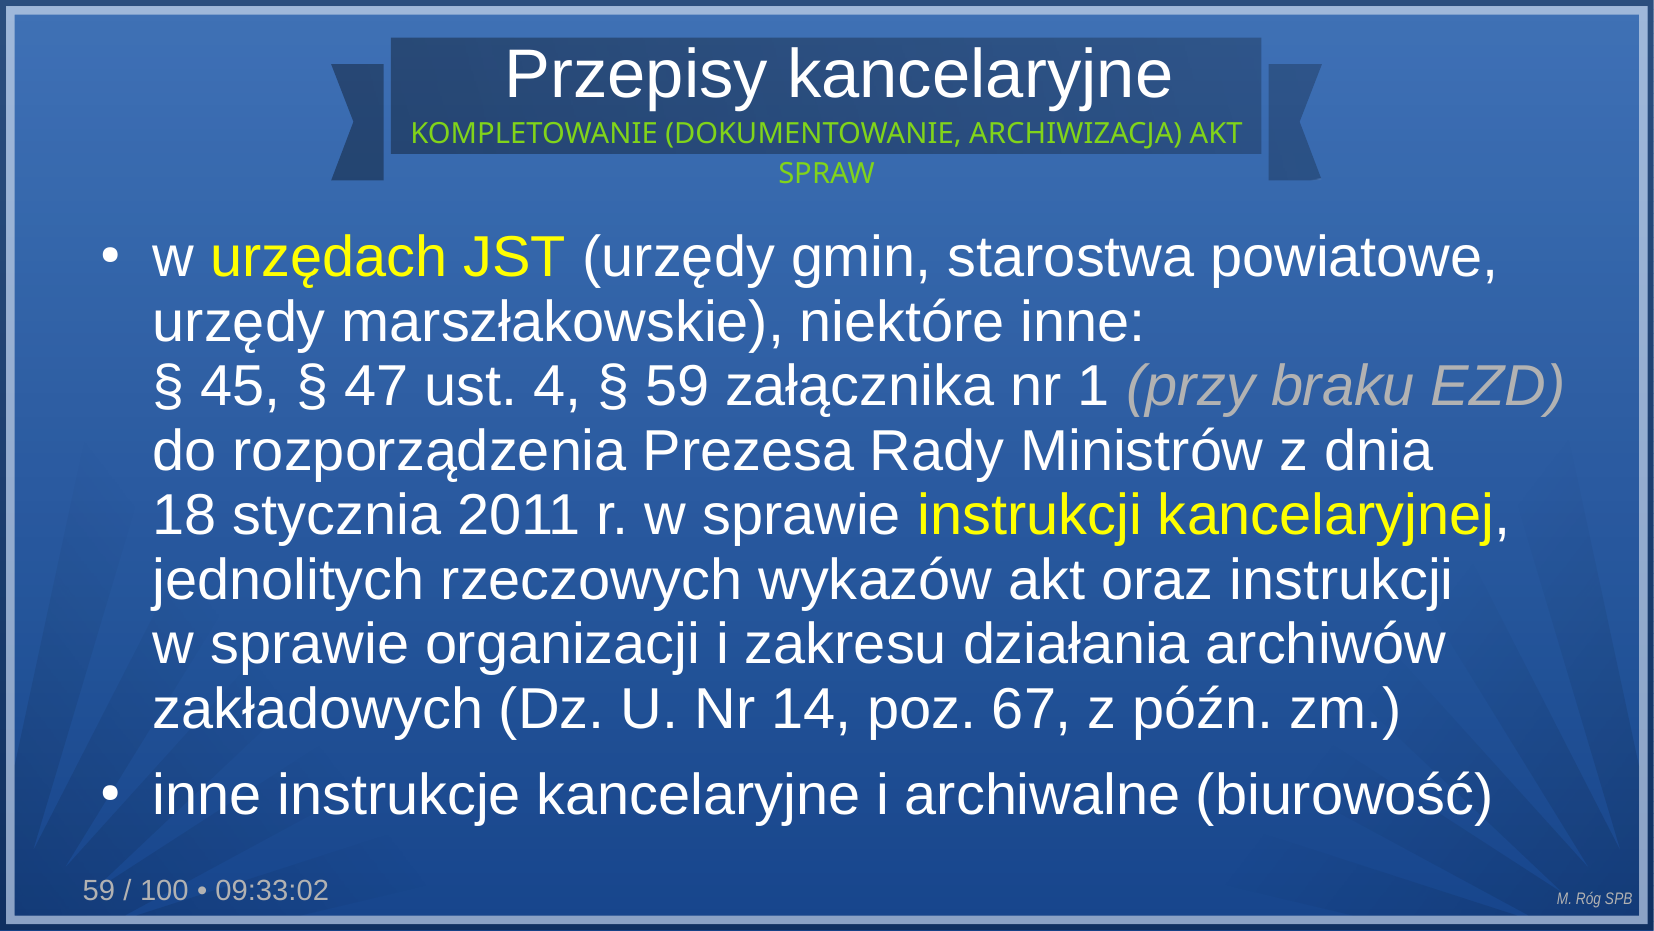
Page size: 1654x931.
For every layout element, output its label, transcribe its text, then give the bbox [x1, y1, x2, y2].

title Przepisy kancelaryjne KOMPLETOWANIE (DOKUMENTOWANIE, ARCHIWIZACJA) AKT SPRAW [389, 35, 1264, 207]
list w urzędach JST (urzędy gmin, starostwa powiatowe, urzędy marszłakowskie), niektóre inne: § 45, § 47 ust. 4, § 59 załącznika nr 1 (przy braku EZD) do rozporządzenia Prezesa Rady Ministrów z dnia 18 stycznia 2011 r. w sprawie instrukcji kancelaryjnej, jednolitych rzeczowych wykazów akt oraz instrukcji w sprawie organizacji i zakresu działania archiwów zakładowych (Dz. U. Nr 14, poz. 67, z późn. zm.) inne instrukcje kancelaryjne i archiwalne (biurowość) [82, 224, 1571, 848]
